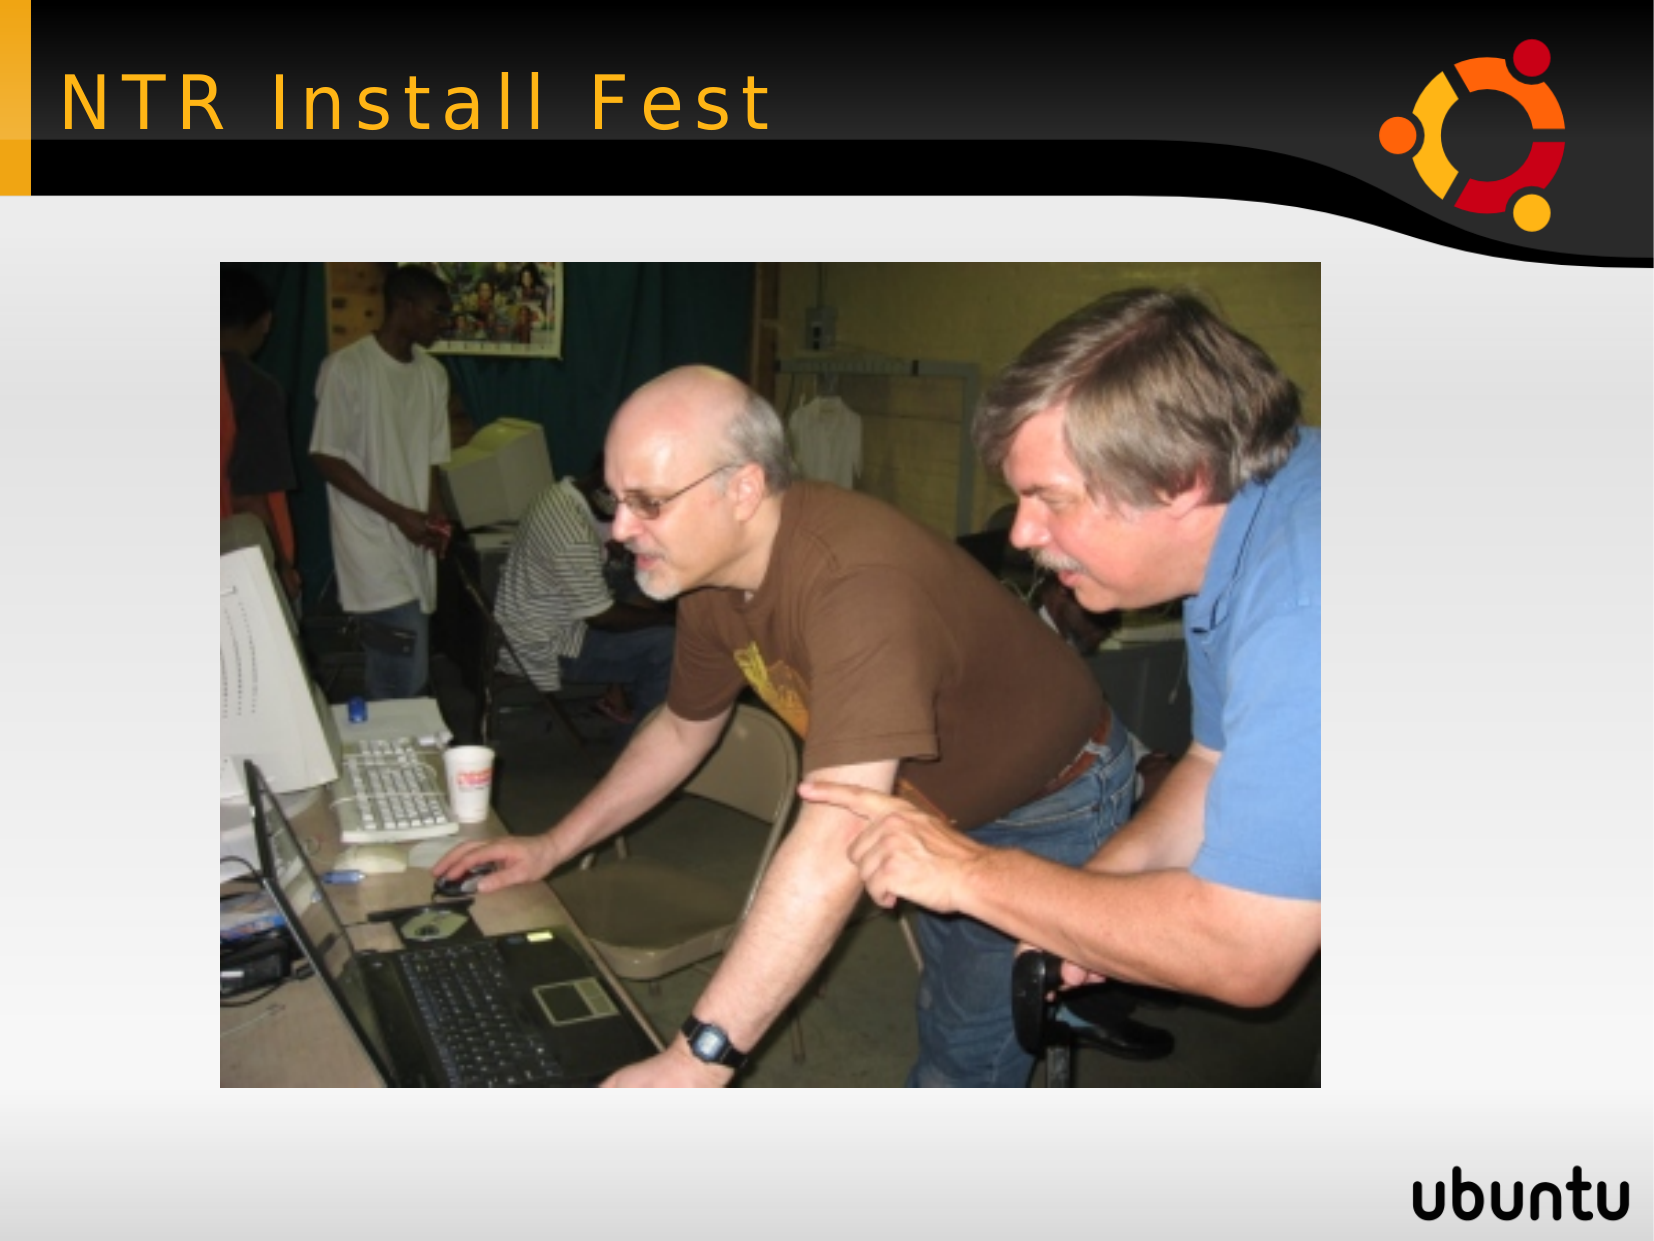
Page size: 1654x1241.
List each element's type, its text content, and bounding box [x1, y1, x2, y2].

title NTR Install Fest [59, 36, 1270, 171]
picture [0, 0, 1654, 1241]
